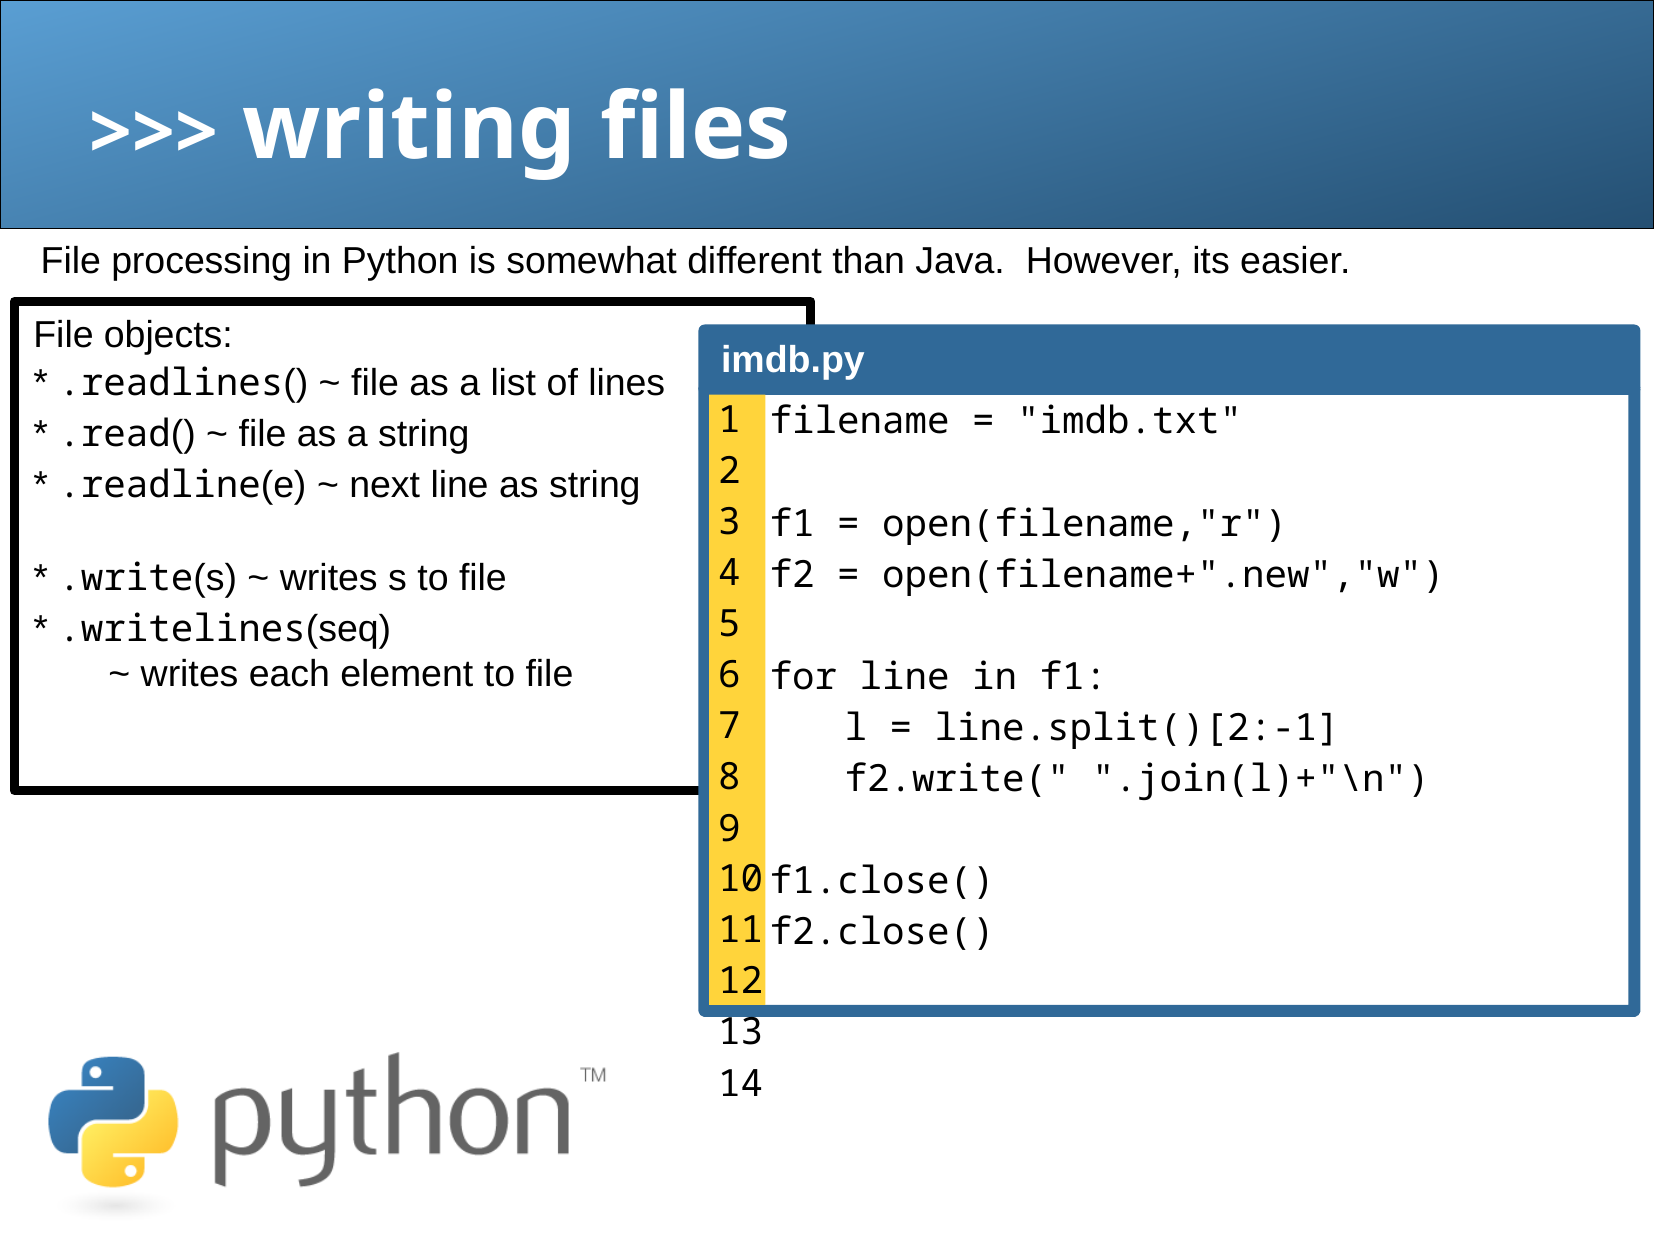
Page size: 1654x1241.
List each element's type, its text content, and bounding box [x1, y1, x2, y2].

text_box [709, 993, 766, 1005]
text_box filename = "imdb.txt" f1 = open(filename,"r") f2 = open(filename+".new","w") for line in f1: l = line.split()[2:-1] f2.write(" ".join(l)+"\n") f1.close() f2.close() [779, 395, 1628, 868]
text_box imdb.py [706, 333, 1285, 391]
text_box >>> writing files [75, 53, 1576, 181]
text_box File processing in Python is somewhat different than Java. However, its easier. [25, 232, 1427, 290]
text_box [704, 330, 1635, 389]
text_box 1 2 3 4 5 6 7 8 9 10 11 12 13 14 [703, 385, 779, 993]
text_box [0, 0, 1654, 229]
text_box File objects: * .readlines() ~ file as a list of lines * .read() ~ file as a string * .readline(e) ~ next line as string * .write(s) ~ writes s to file * .writelines(seq) ~ writes each element to file [14, 301, 811, 747]
picture [0, 1018, 660, 1241]
